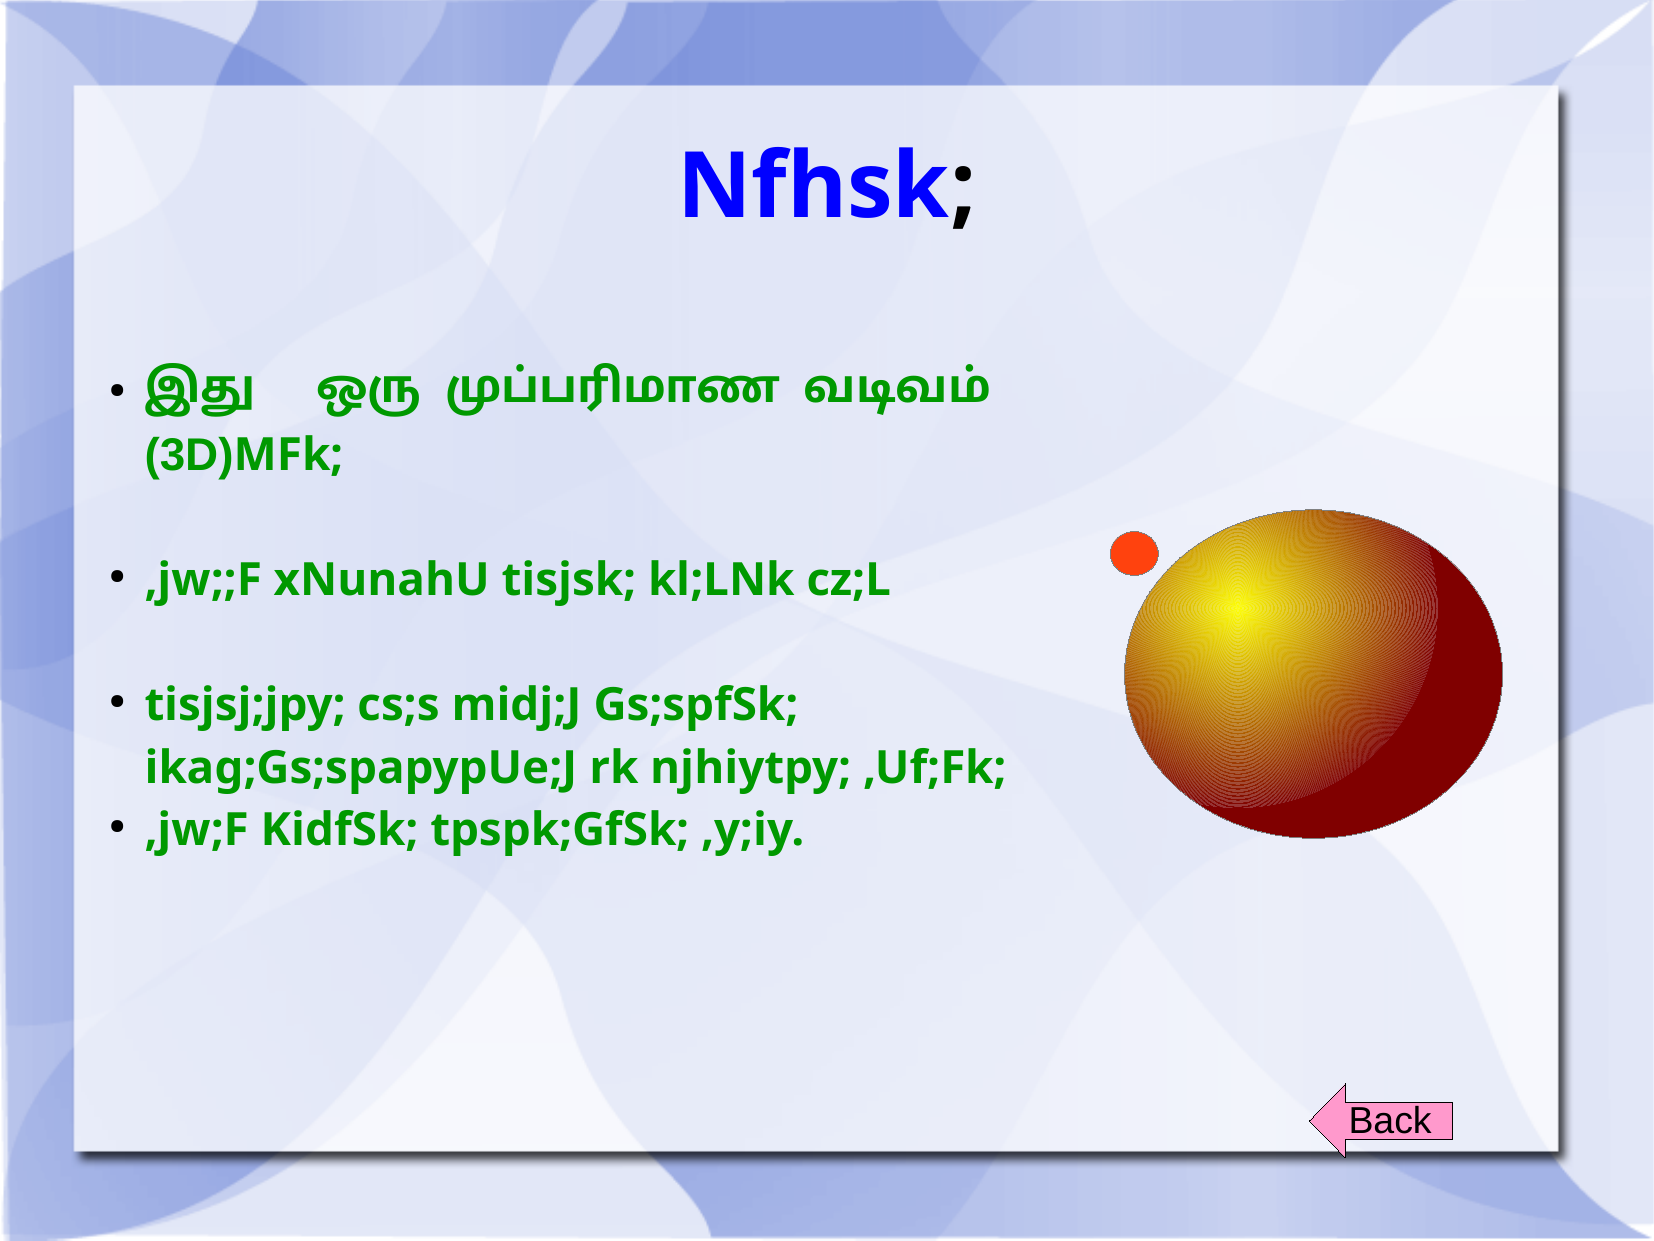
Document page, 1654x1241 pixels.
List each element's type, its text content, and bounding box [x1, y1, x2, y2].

title Nfhsk; [82, 78, 1571, 287]
picture [0, 0, 1654, 1241]
text_box Back [1309, 1083, 1453, 1158]
text_box இது ஒரு முப்பரிமாண வடிவம் (3D)MFk; ,jw;;F xNunahU tisjsk; kl;LNk cz;L tisjsj;jpy; cs;s midj;J Gs;spfSk; ikag;Gs;spapypUe;J rk njhiytpy; ,Uf;Fk; ,jw;F KidfSk; tpspk;GfSk; ,y;iy. [94, 354, 1046, 872]
text_box [1110, 531, 1159, 576]
text_box [1124, 509, 1503, 839]
